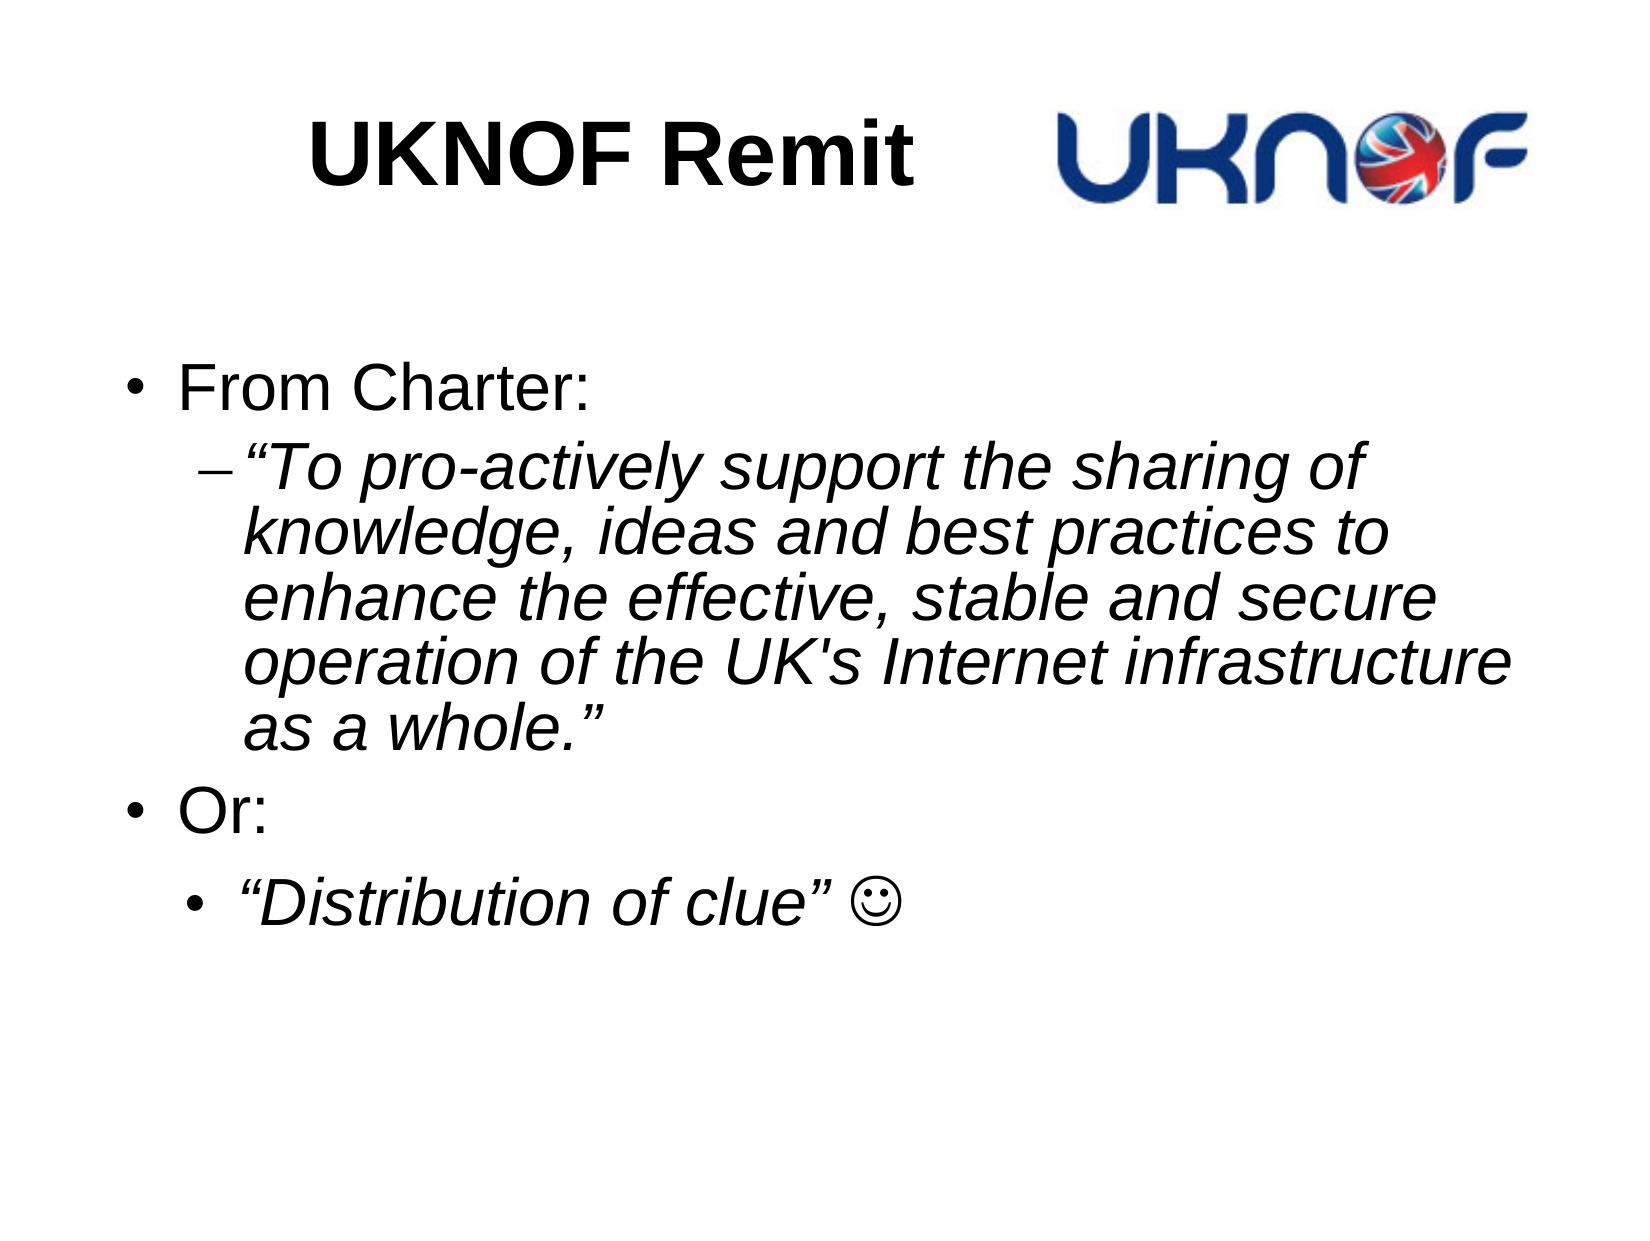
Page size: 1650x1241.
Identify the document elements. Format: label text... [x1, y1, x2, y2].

title UKNOF Remit [123, 55, 1100, 262]
list From Charter: “To pro-actively support the sharing of knowledge, ideas and best practices to enhance the effective, stable and secure operation of the UK's Internet infrastructure as a whole.” Or: “Distribution of clue”  [123, 358, 1526, 1103]
picture [1100, 93, 1536, 225]
